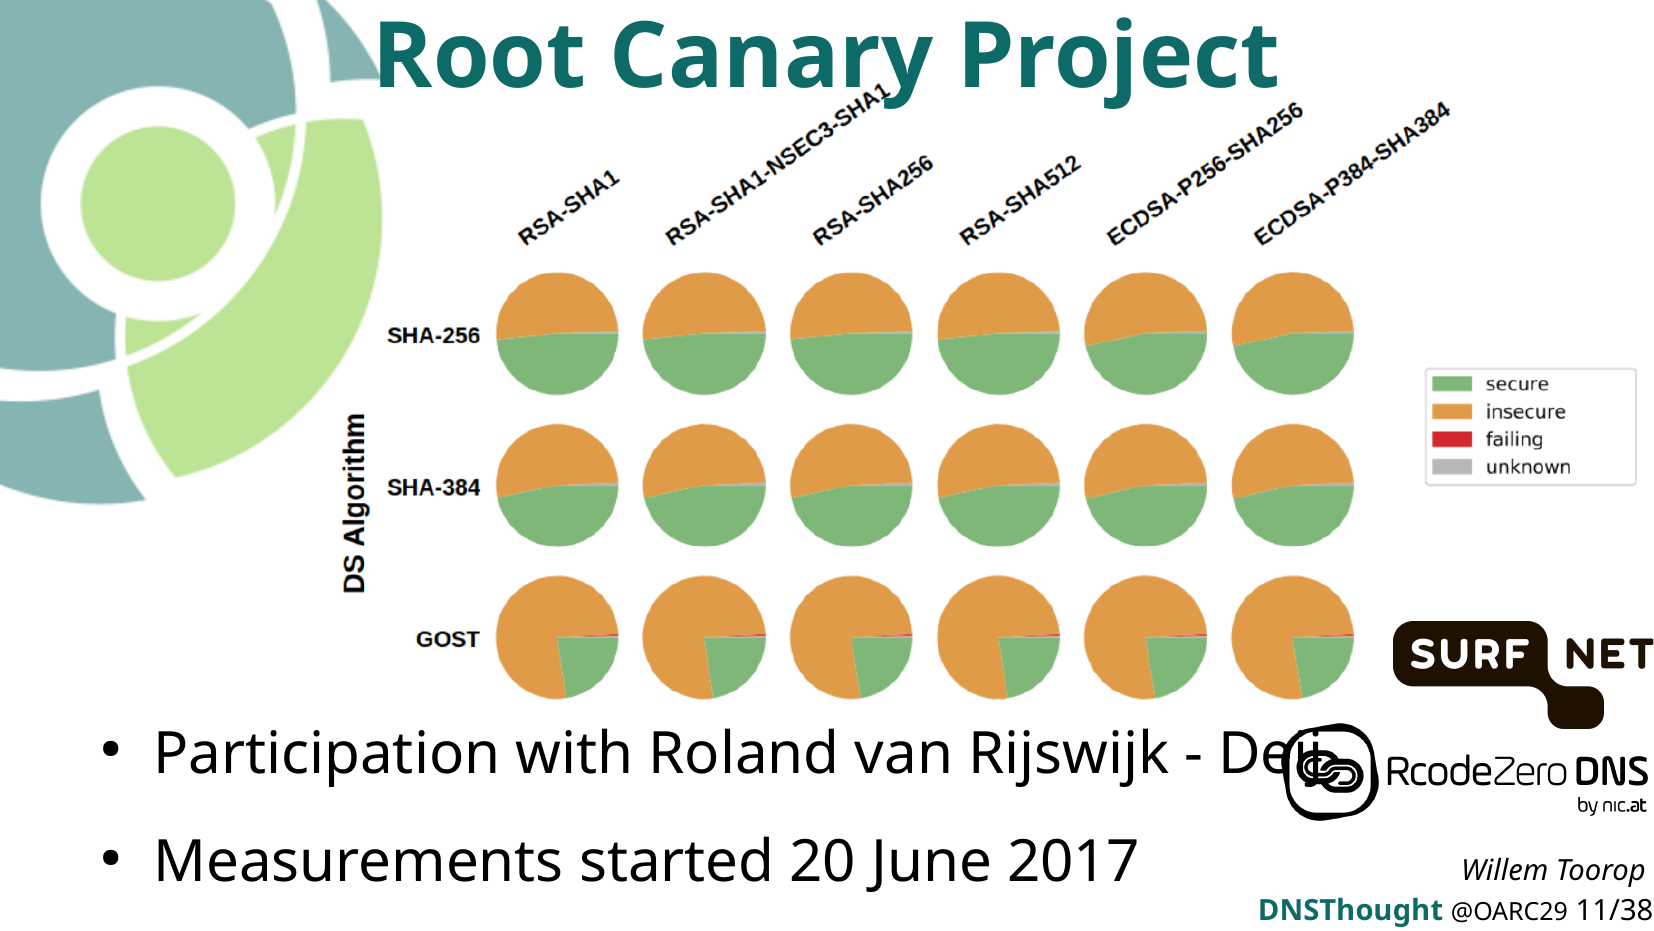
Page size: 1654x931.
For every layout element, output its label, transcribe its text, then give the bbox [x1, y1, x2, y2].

title Root Canary Project [82, 8, 1571, 221]
list Participation with Roland van Rijswijk - Deij Measurements started 20 June 2017 [82, 359, 1571, 899]
picture [0, 0, 1654, 821]
